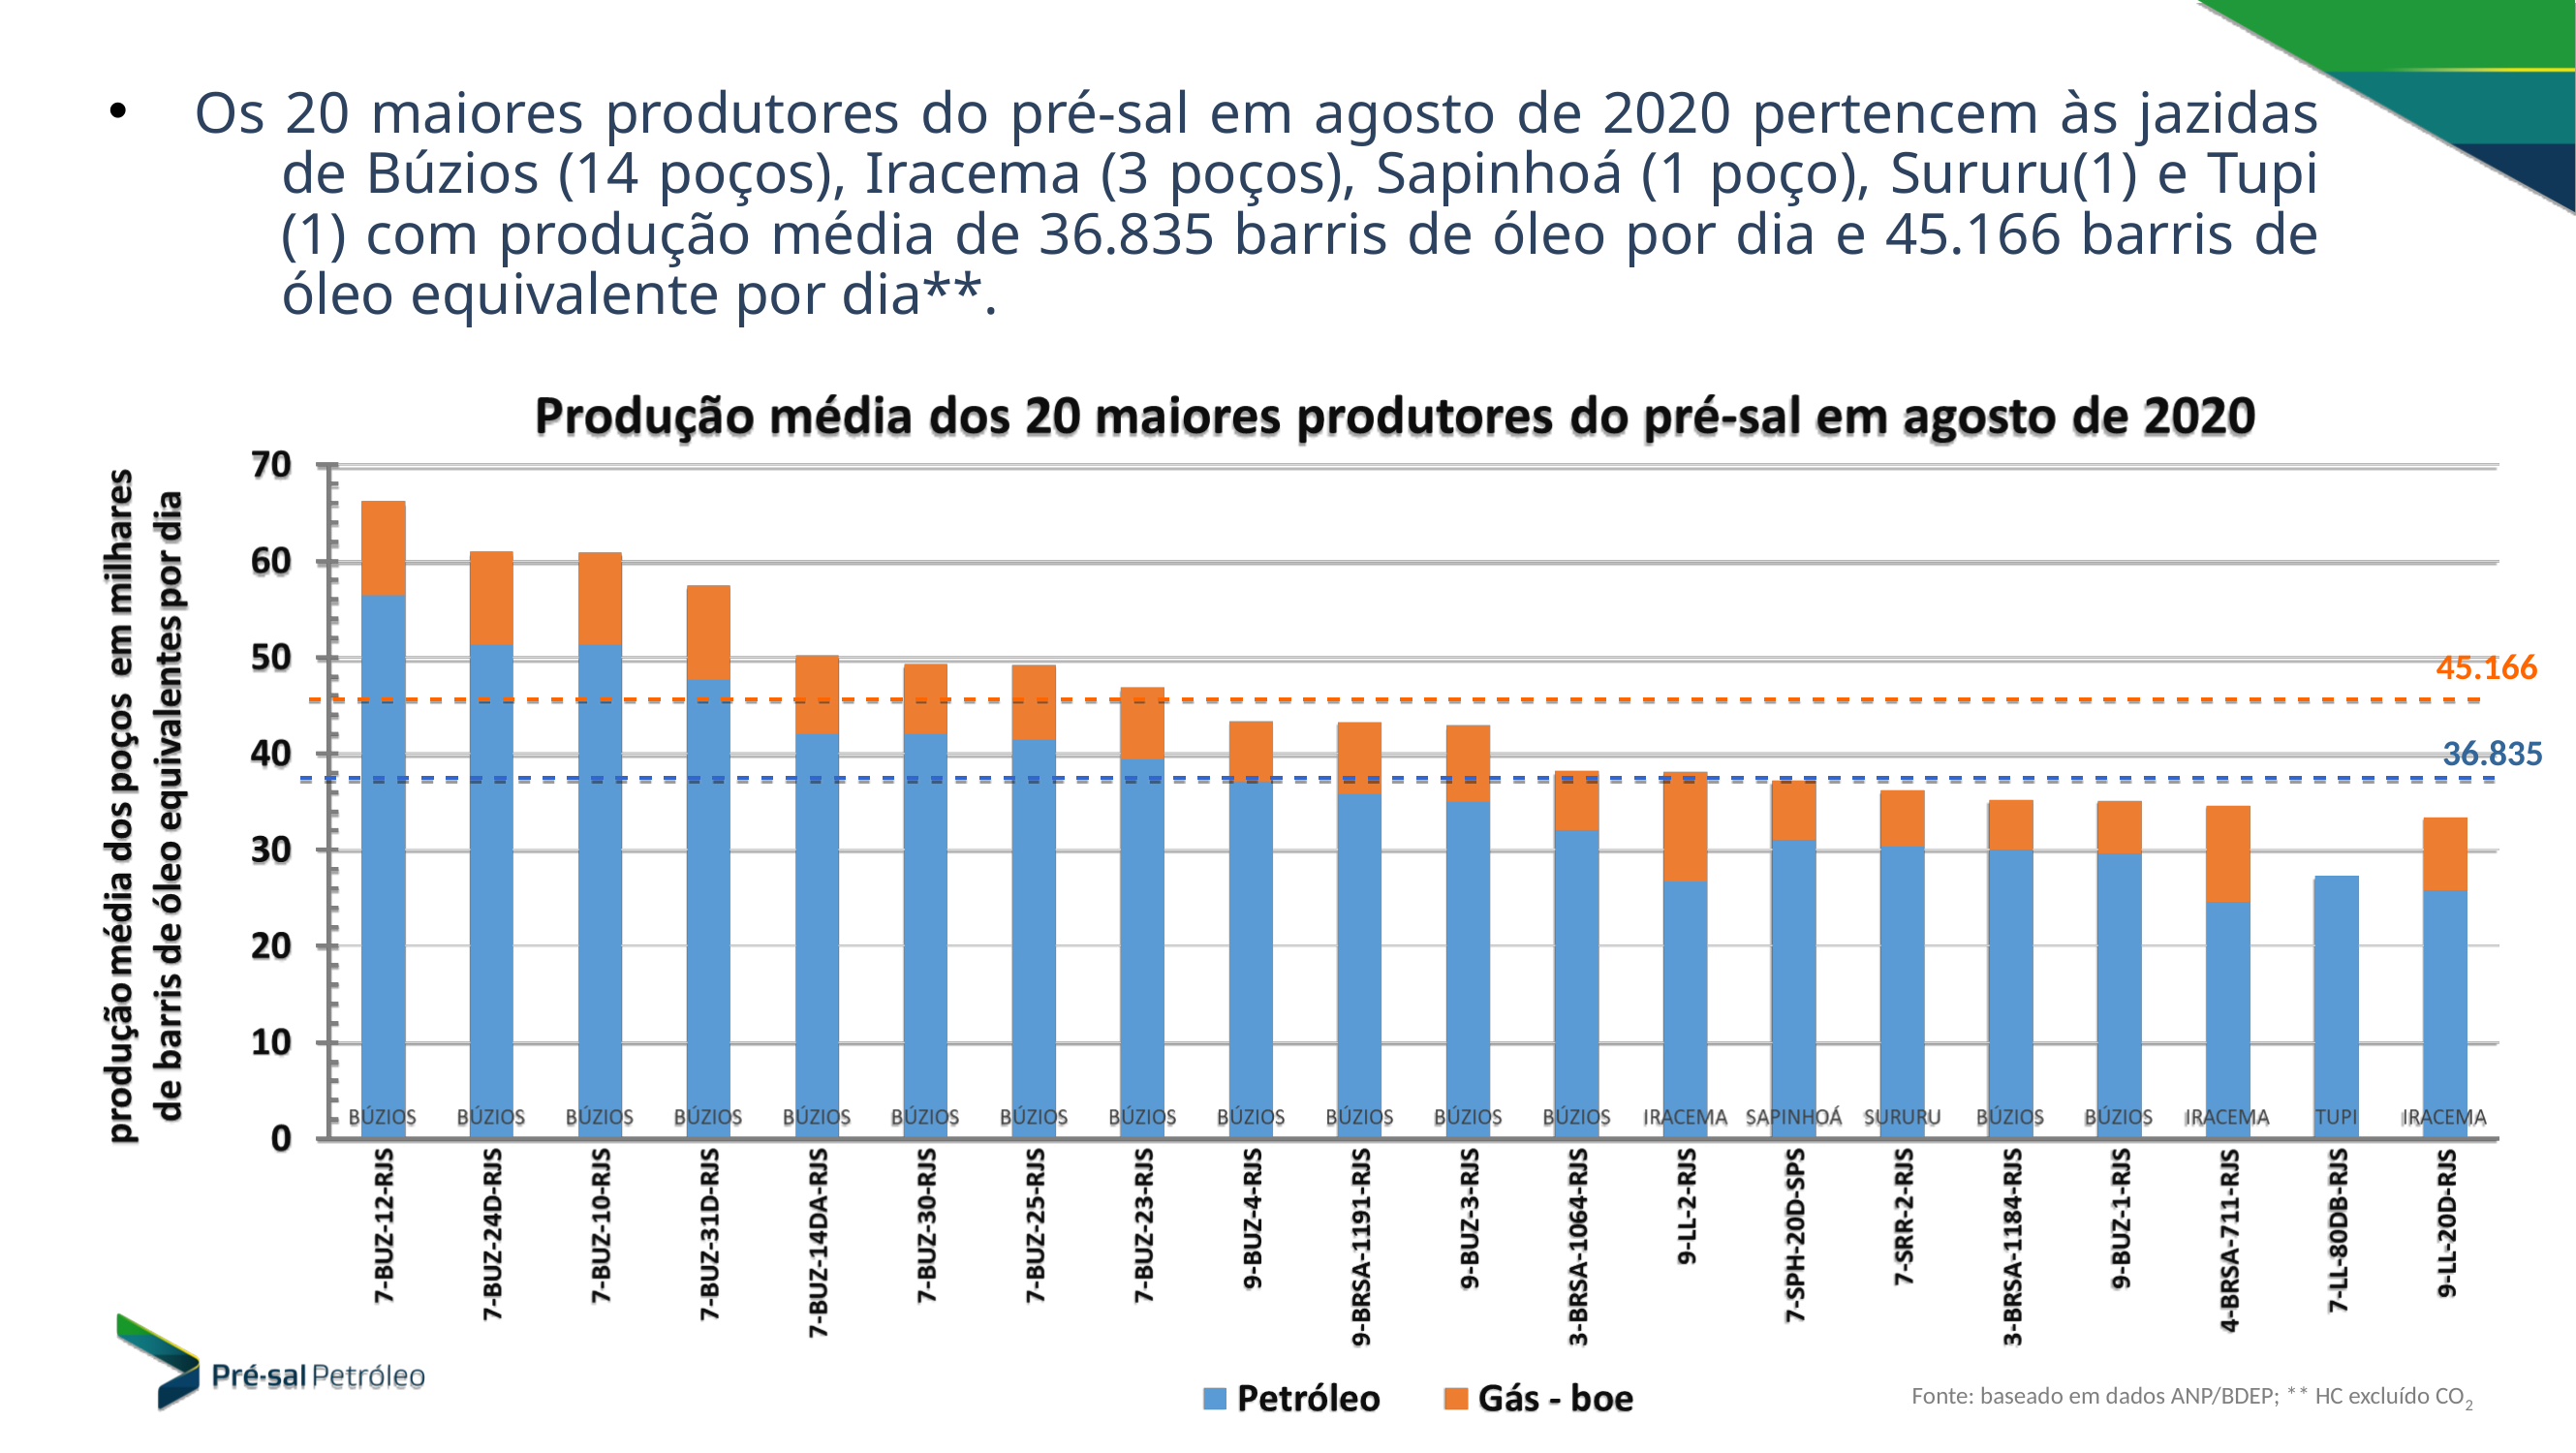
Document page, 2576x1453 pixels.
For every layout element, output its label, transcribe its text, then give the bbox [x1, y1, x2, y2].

text_box Fonte: baseado em dados ANP/BDEP; ** HC excluído CO2 [1897, 1373, 2499, 1417]
text_box 36.835 [2428, 722, 2570, 781]
text_box 45.166 [2421, 635, 2564, 696]
text_box Os 20 maiores produtores do pré-sal em agosto de 2020 pertencem às jazidas de Búzios (14 poços), Iracema (3 poços), Sapinhoá (1 poço), Sururu(1) e Tupi (1) com produção média de 36.835 barris de óleo por dia e 45.166 barris de óleo equivalente por dia**. [93, 76, 2335, 305]
picture [25, 305, 2550, 1429]
